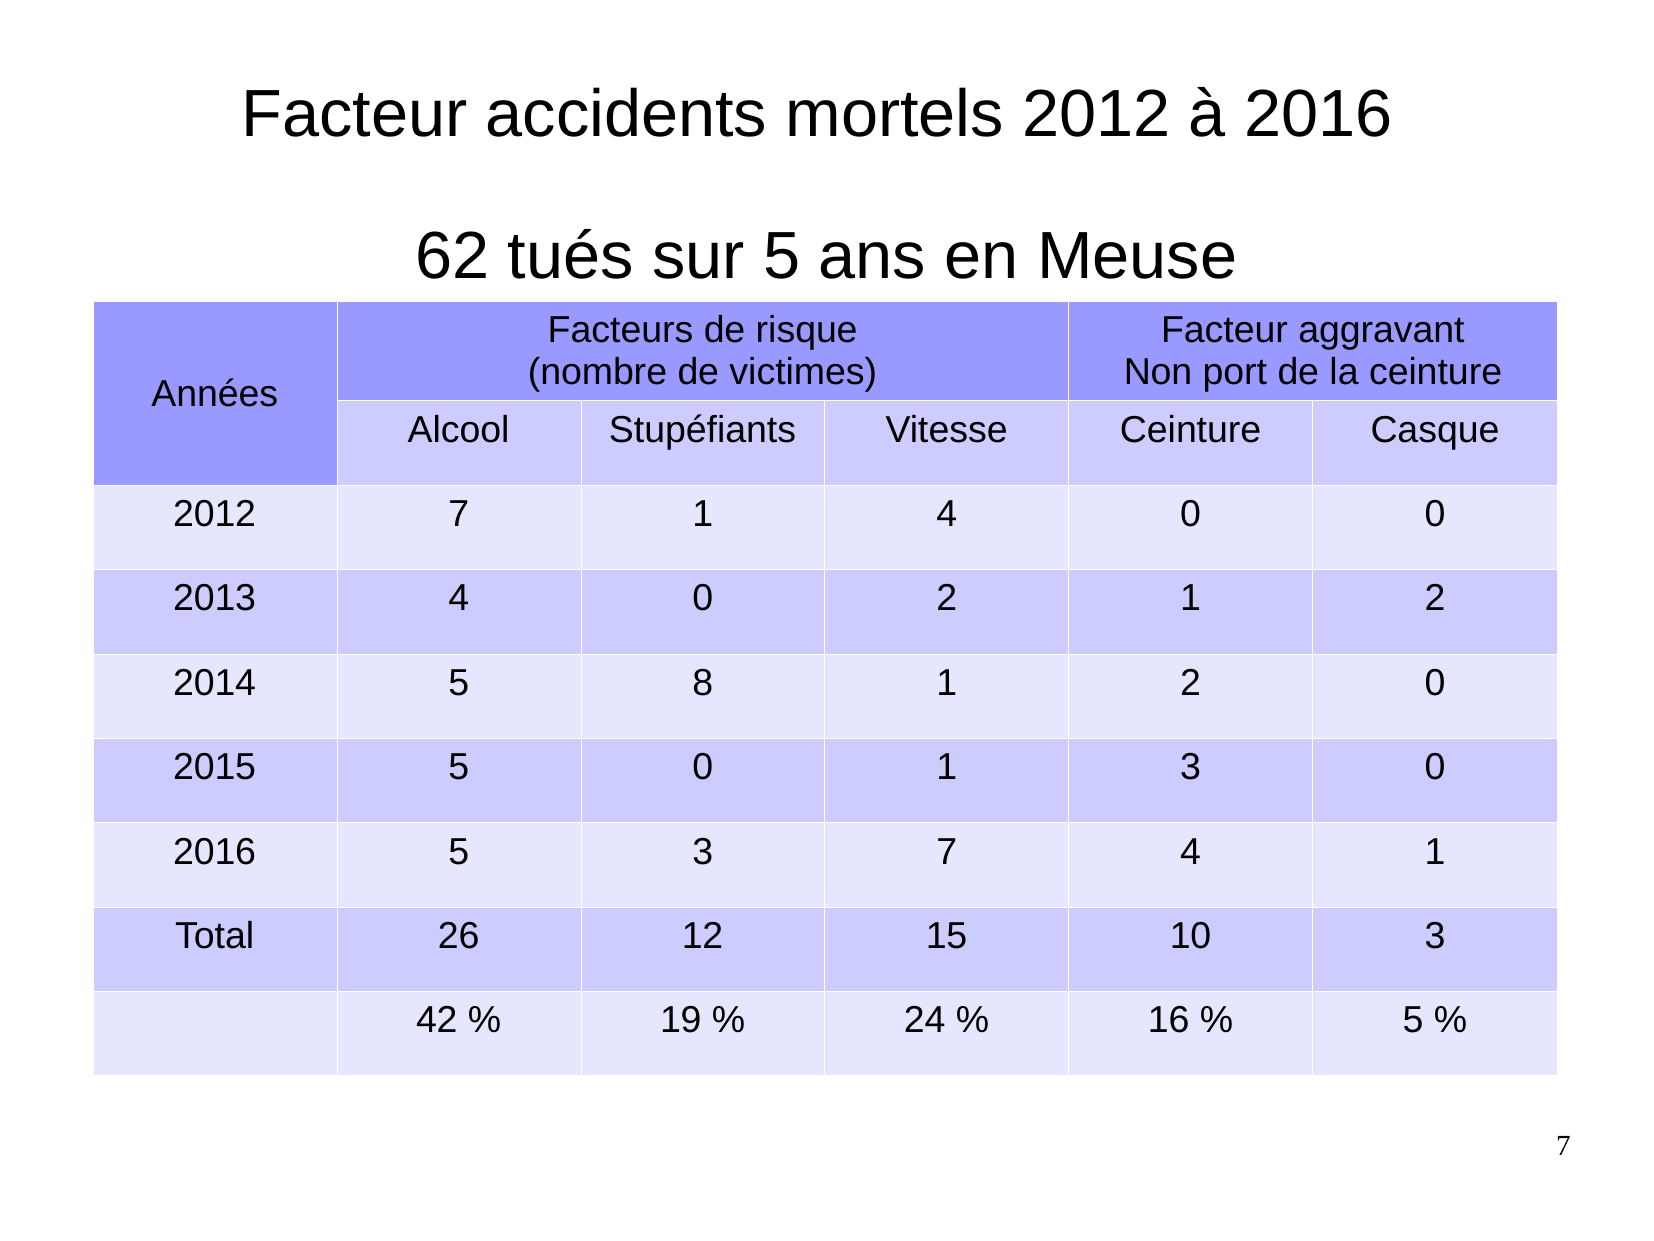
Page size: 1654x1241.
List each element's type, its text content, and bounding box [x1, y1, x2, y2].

table_cell 5 [338, 823, 581, 907]
table_header Années [94, 319, 337, 485]
table_cell 2015 [94, 739, 337, 822]
table_cell 0 [1313, 739, 1557, 822]
table_cell Total [94, 908, 337, 991]
table_cell 2013 [94, 570, 337, 654]
table_cell 5 [338, 739, 581, 822]
table_cell 2 [1069, 655, 1312, 738]
table_cell 0 [582, 570, 824, 654]
table_header Facteurs de risque (nombre de victimes) [338, 319, 1068, 400]
table_cell 1 [1069, 570, 1312, 654]
table_cell 0 [1069, 486, 1312, 569]
table_cell 0 [1313, 655, 1557, 738]
table_cell 4 [825, 486, 1068, 569]
table_cell 0 [1313, 486, 1557, 569]
table_cell 5 % [1313, 992, 1557, 1075]
table_cell 1 [825, 655, 1068, 738]
table_cell 7 [338, 486, 581, 569]
table_cell 12 [582, 908, 824, 991]
table_cell 0 [582, 739, 824, 822]
table_cell [94, 992, 337, 1075]
table_cell 1 [1313, 823, 1557, 907]
table_cell 1 [825, 739, 1068, 822]
table_cell 4 [338, 570, 581, 654]
table_cell 26 [338, 908, 581, 991]
table_cell 19 % [582, 992, 824, 1075]
table_cell 2 [825, 570, 1068, 654]
table_cell Ceinture [1069, 401, 1312, 485]
title Facteur accidents mortels 2012 à 2016 [82, 49, 1571, 178]
table_cell 5 [338, 655, 581, 738]
table_cell 4 [1069, 823, 1312, 907]
table_cell Vitesse [825, 401, 1068, 485]
table_cell 24 % [825, 992, 1068, 1075]
table_cell 7 [825, 823, 1068, 907]
table_cell 1 [582, 486, 824, 569]
table_cell 42 % [338, 992, 581, 1075]
table_cell 2016 [94, 823, 337, 907]
table_cell 15 [825, 908, 1068, 991]
table_cell 3 [582, 823, 824, 907]
table_cell Stupéfiants [582, 401, 824, 485]
table_cell 8 [582, 655, 824, 738]
table_cell Casque [1313, 401, 1557, 485]
title 62 tués sur 5 ans en Meuse [82, 191, 1571, 319]
table_cell 16 % [1069, 992, 1312, 1075]
table_cell 3 [1069, 739, 1312, 822]
table_cell 2 [1313, 570, 1557, 654]
table_cell 2014 [94, 655, 337, 738]
table_cell Alcool [338, 401, 581, 485]
table_cell 10 [1069, 908, 1312, 991]
table_header Facteur aggravant Non port de la ceinture [1069, 319, 1557, 400]
table_cell 2012 [94, 486, 337, 569]
table_cell 3 [1313, 908, 1557, 991]
